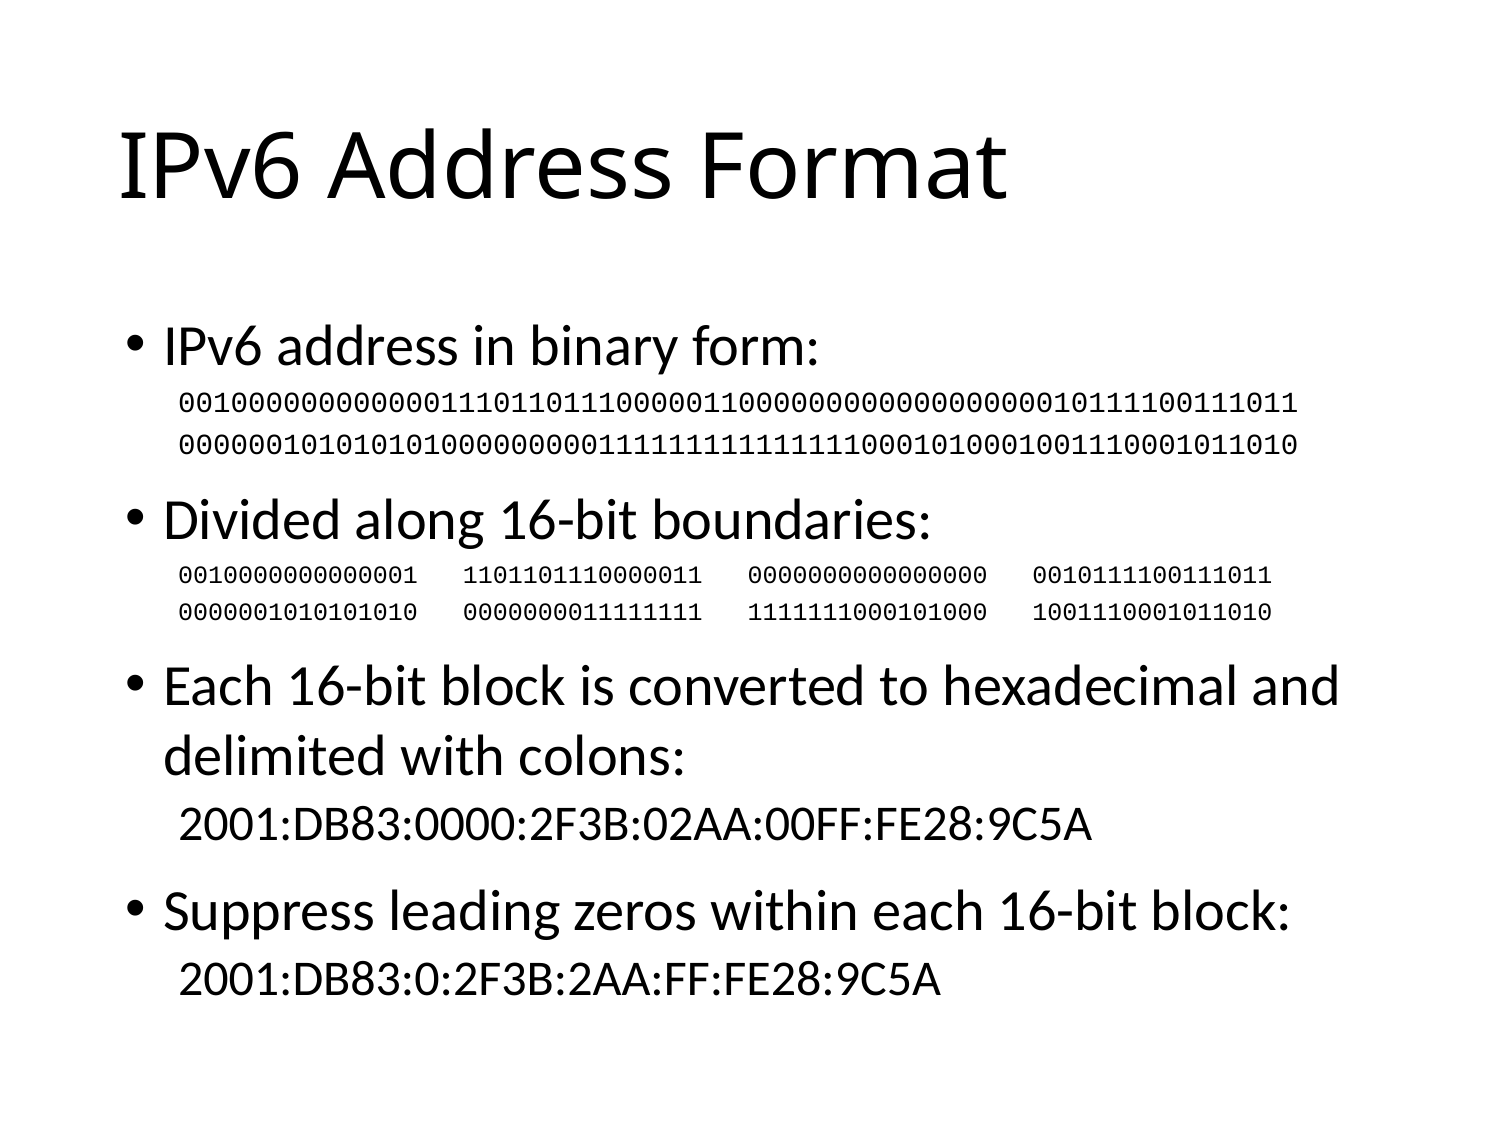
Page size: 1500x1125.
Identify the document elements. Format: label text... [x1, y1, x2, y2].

list IPv6 address in binary form: 0010000000000001110110111000001100000000000000000010111100111011 0000001010101010000000001111111111111110001010001001110001011010 Divided along 16-bit boundaries: 0010000000000001 1101101110000011 0000000000000000 0010111100111011 0000001010101010 0000000011111111 1111111000101000 1001110001011010 Each 16-bit block is converted to hexadecimal and delimited with colons: 2001:DB83:0000:2F3B:02AA:00FF:FE28:9C5A Suppress leading zeros within each 16-bit block: 2001:DB83:0:2F3B:2AA:FF:FE28:9C5A [103, 299, 1397, 1014]
title IPv6 Address Format [103, 59, 1397, 278]
